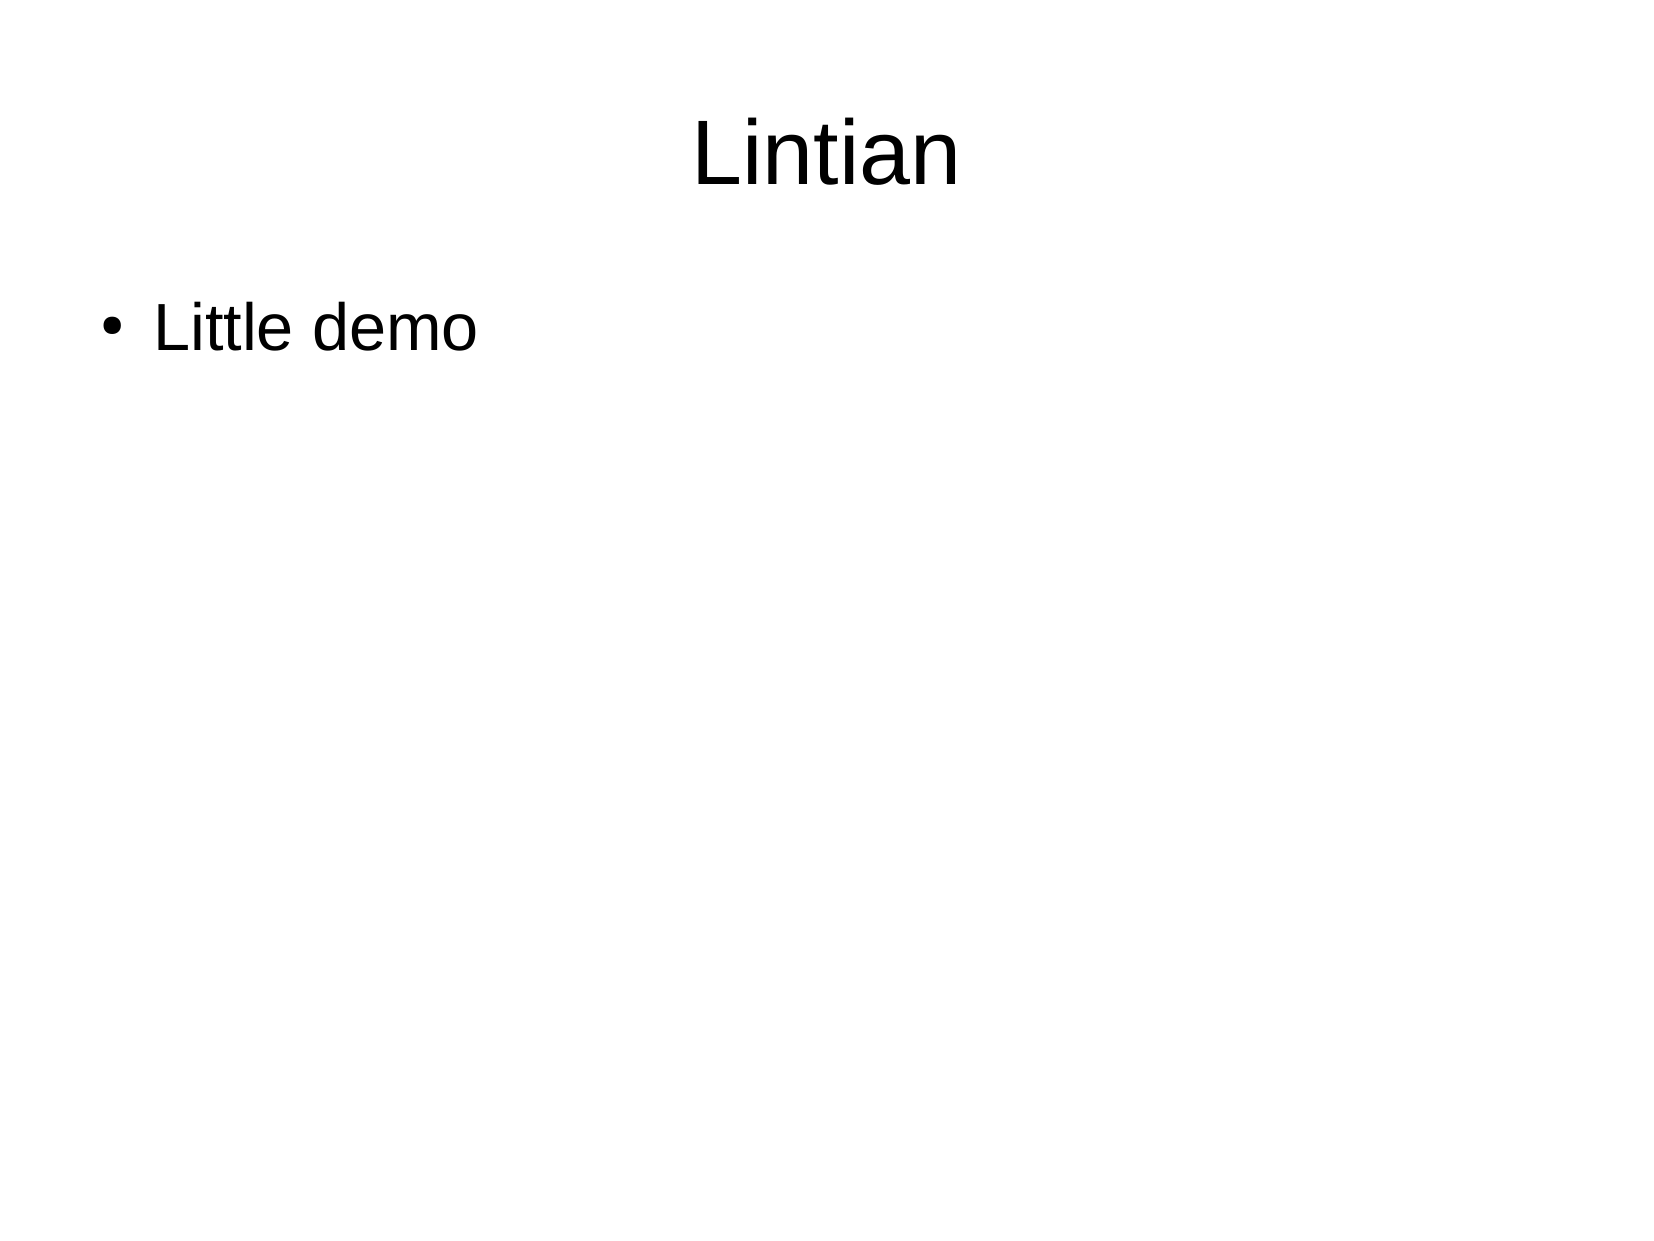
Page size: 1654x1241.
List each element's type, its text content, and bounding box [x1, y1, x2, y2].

list Little demo [82, 290, 1571, 1109]
title Lintian [82, 56, 1571, 250]
